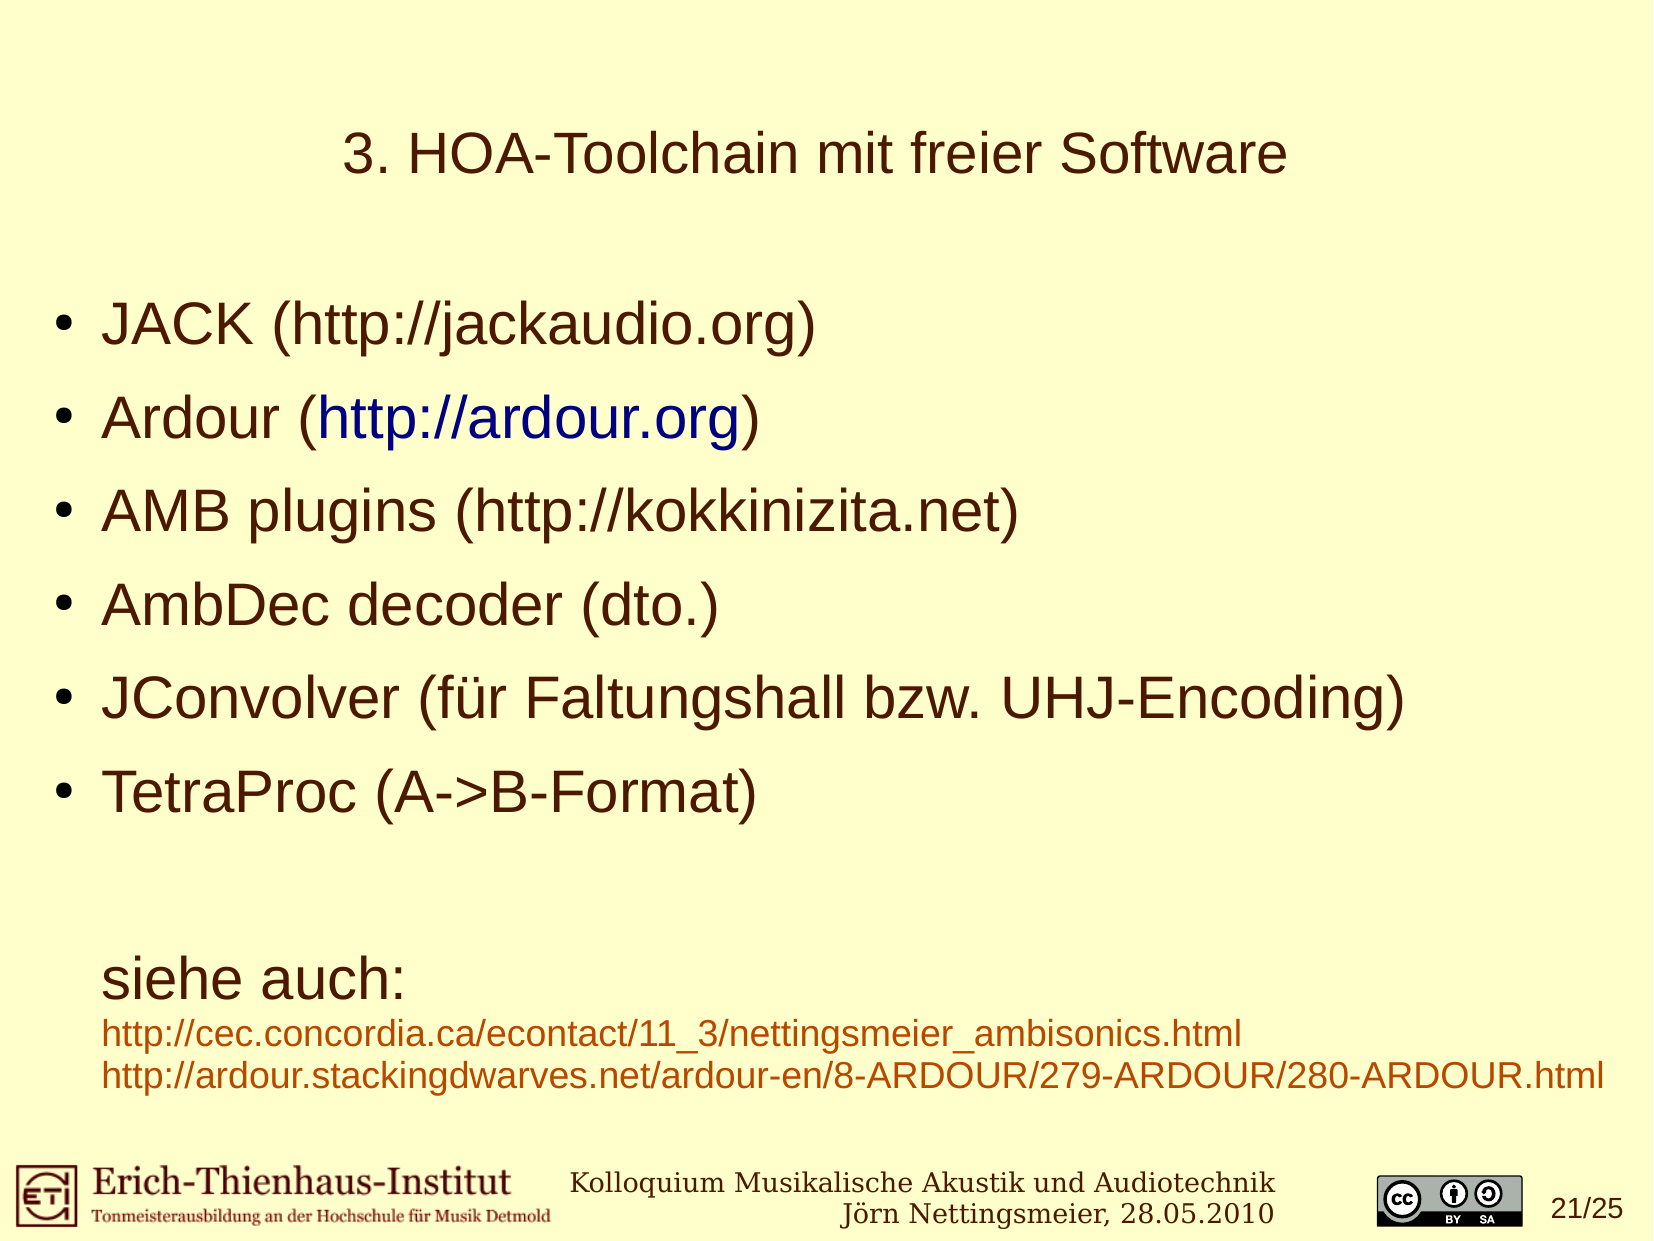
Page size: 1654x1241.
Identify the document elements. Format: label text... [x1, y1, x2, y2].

list JACK (http://jackaudio.org) Ardour (http://ardour.org) AMB plugins (http://kokkinizita.net) AmbDec decoder (dto.) JConvolver (für Faltungshall bzw. UHJ-Encoding) TetraProc (A->B-Format) siehe auch: http://cec.concordia.ca/econtact/11_3/nettingsmeier_ambisonics.html http://ardour.stackingdwarves.net/ardour-en/8-ARDOUR/279-ARDOUR/280-ARDOUR.html [37, 290, 1612, 1109]
title 3. HOA-Toolchain mit freier Software [37, 49, 1612, 257]
